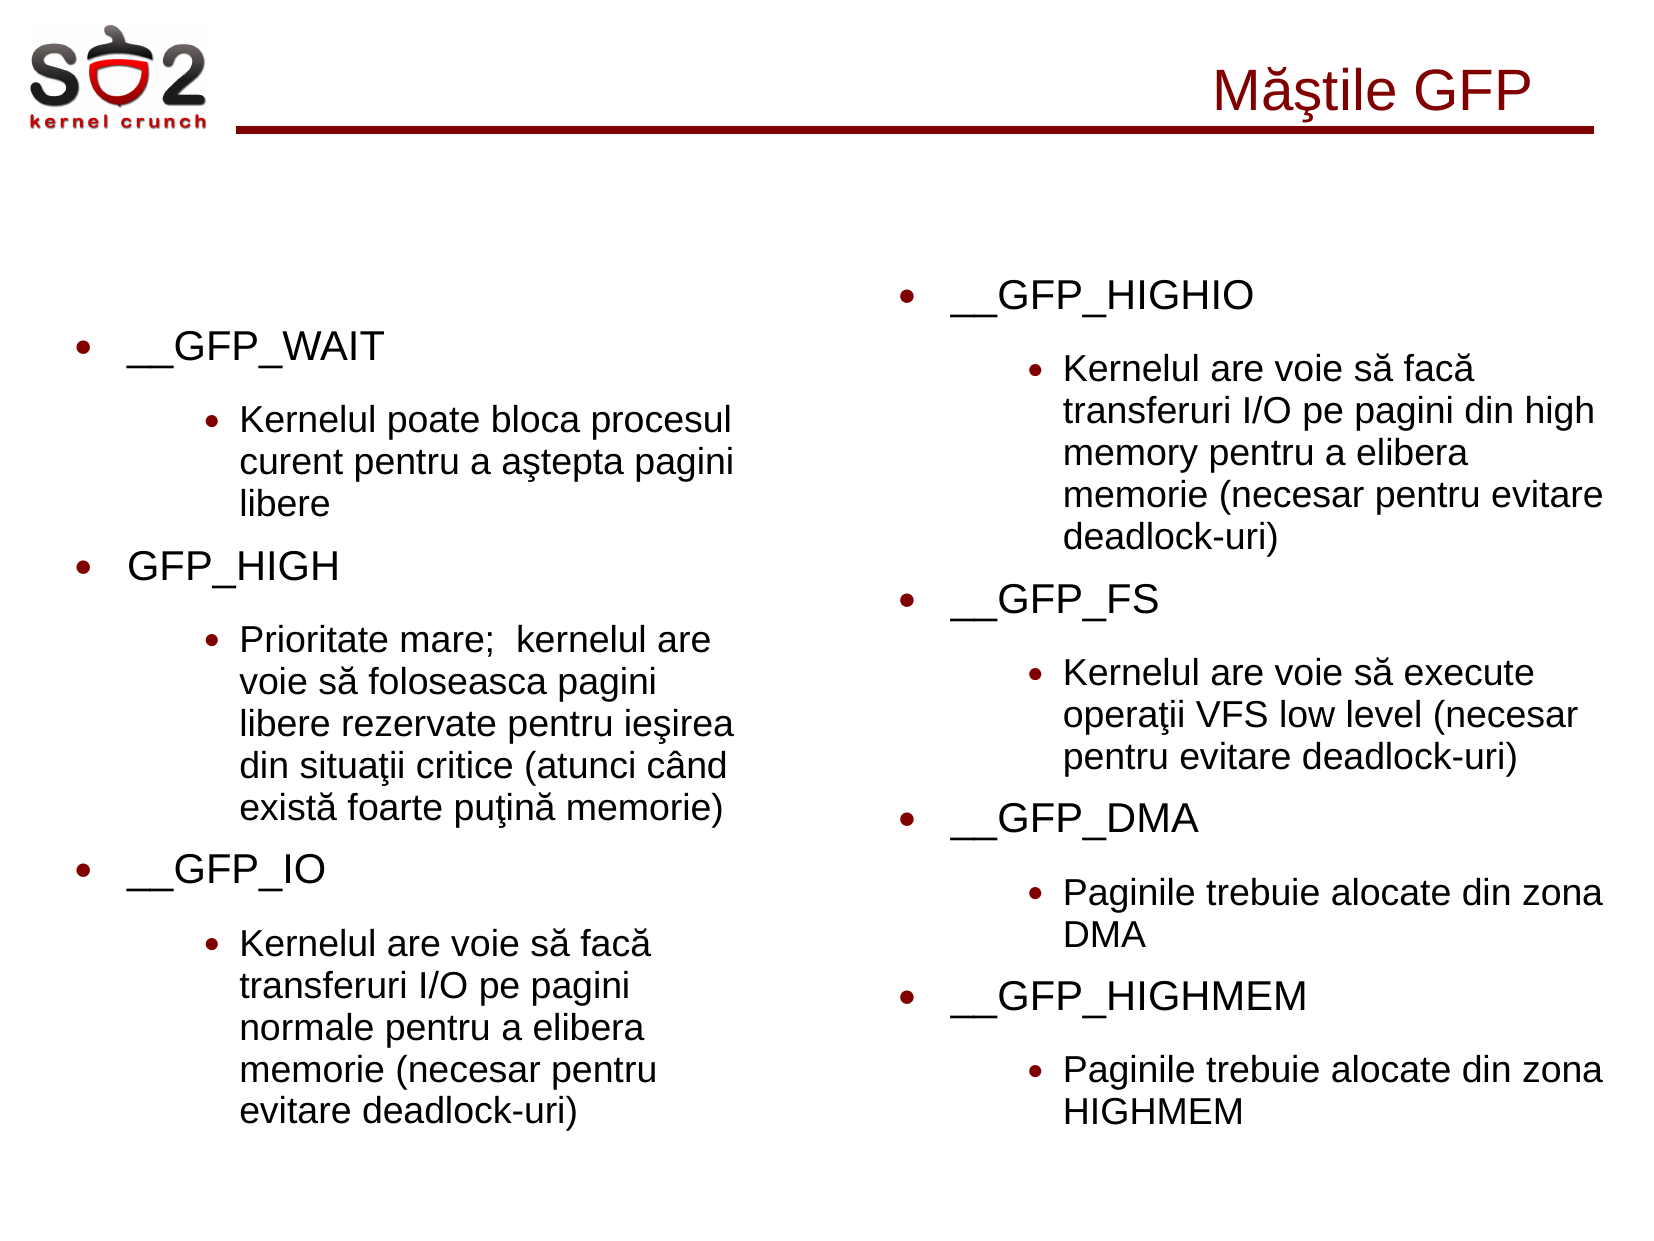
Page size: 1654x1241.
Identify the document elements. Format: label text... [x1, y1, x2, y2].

title Măştile GFP [121, 4, 1534, 176]
list __GFP_HIGHIO Kernelul are voie să facă transferuri I/O pe pagini din high memory pentru a elibera memorie (necesar pentru evitare deadlock-uri) __GFP_FS Kernelul are voie să execute operaţii VFS low level (necesar pentru evitare deadlock-uri) __GFP_DMA Paginile trebuie alocate din zona DMA __GFP_HIGHMEM Paginile trebuie alocate din zona HIGHMEM [879, 164, 1605, 1241]
list __GFP_WAIT Kernelul poate bloca procesul curent pentru a aştepta pagini libere GFP_HIGH Prioritate mare; kernelul are voie să foloseasca pagini libere rezervate pentru ieşirea din situaţii critice (atunci când există foarte puţină memorie) __GFP_IO Kernelul are voie să facă transferuri I/O pe pagini normale pentru a elibera memorie (necesar pentru evitare deadlock-uri) [56, 214, 741, 1241]
picture [29, 23, 121, 130]
